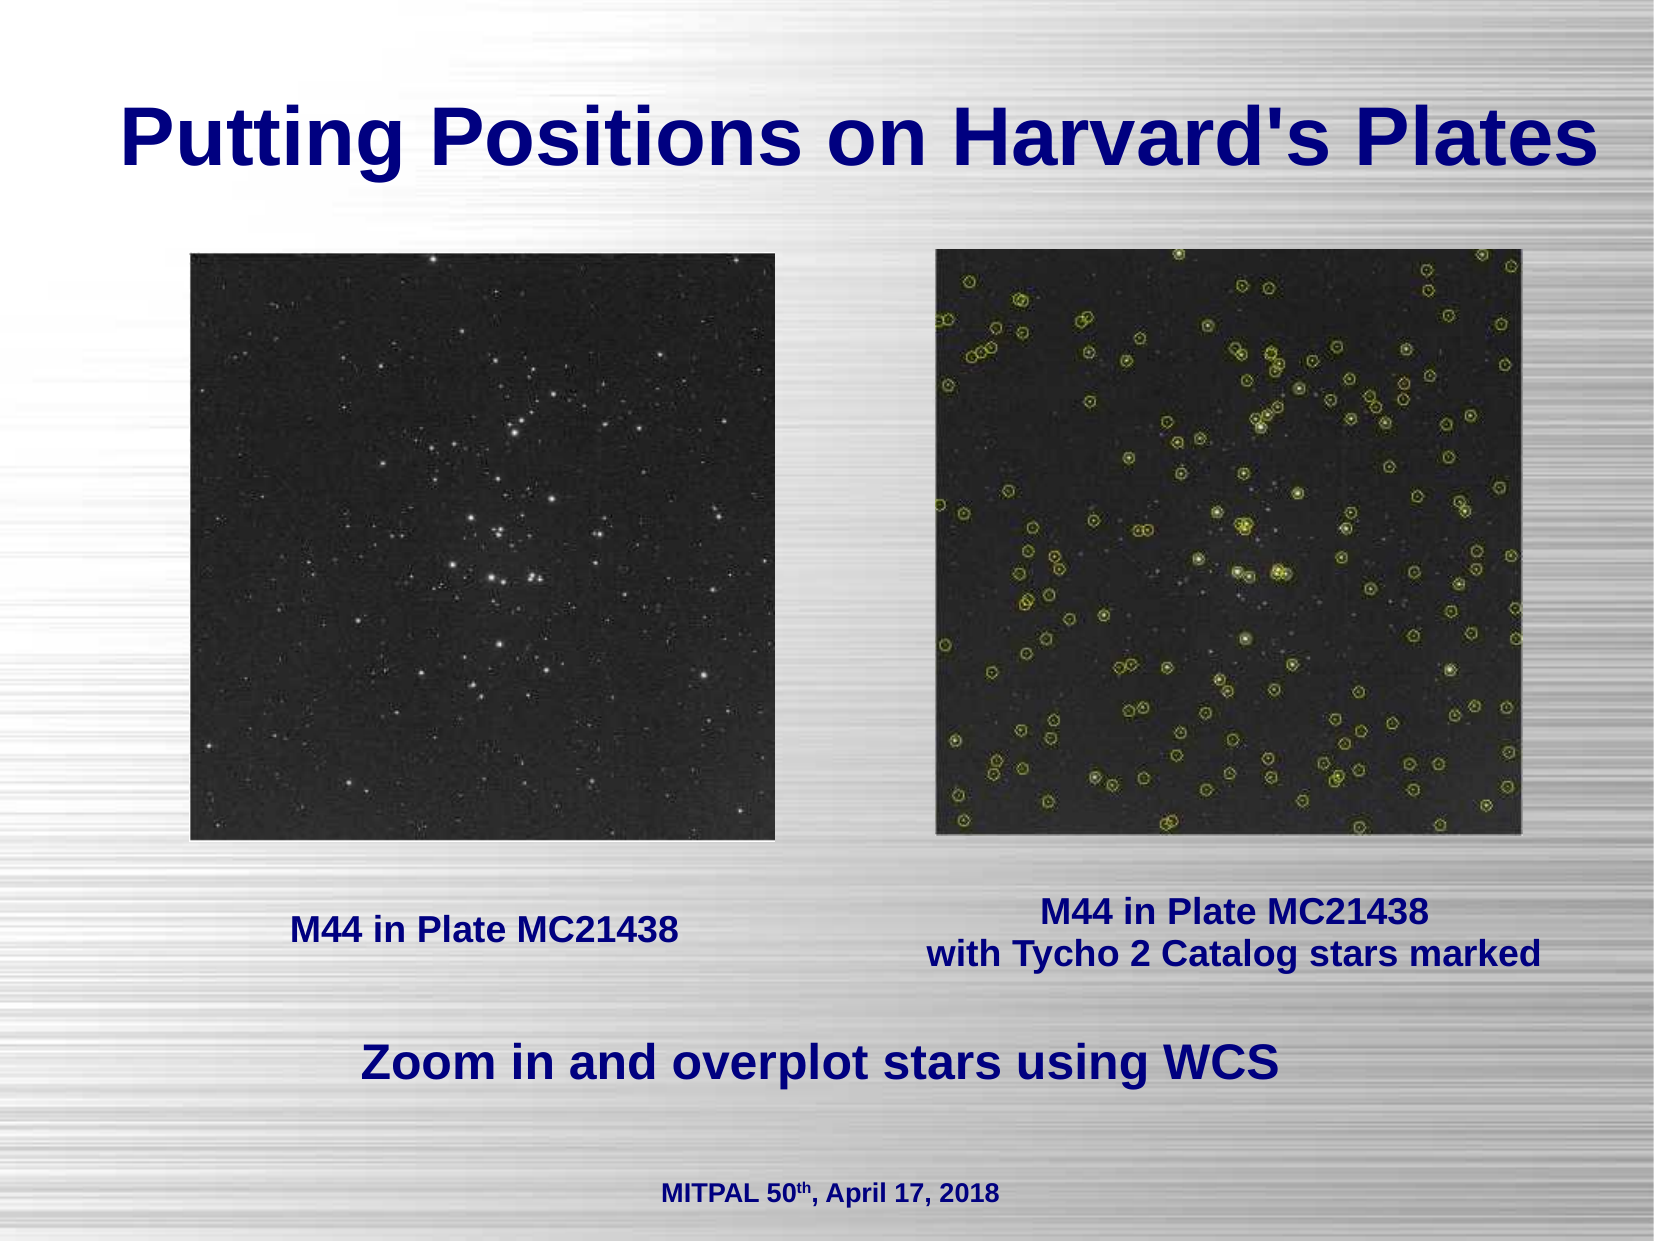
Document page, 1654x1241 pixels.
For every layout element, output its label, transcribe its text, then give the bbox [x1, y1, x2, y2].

text_box Zoom in and overplot stars using WCS [345, 1026, 1300, 1103]
picture [0, 0, 1654, 1241]
text_box Putting Positions on Harvard's Plates [49, 67, 1644, 194]
text_box M44 in Plate MC21438 [275, 900, 694, 958]
text_box M44 in Plate MC21438 with Tycho 2 Catalog stars marked [911, 883, 1558, 984]
text_box MITPAL 50th, April 17, 2018 [646, 1170, 1015, 1218]
